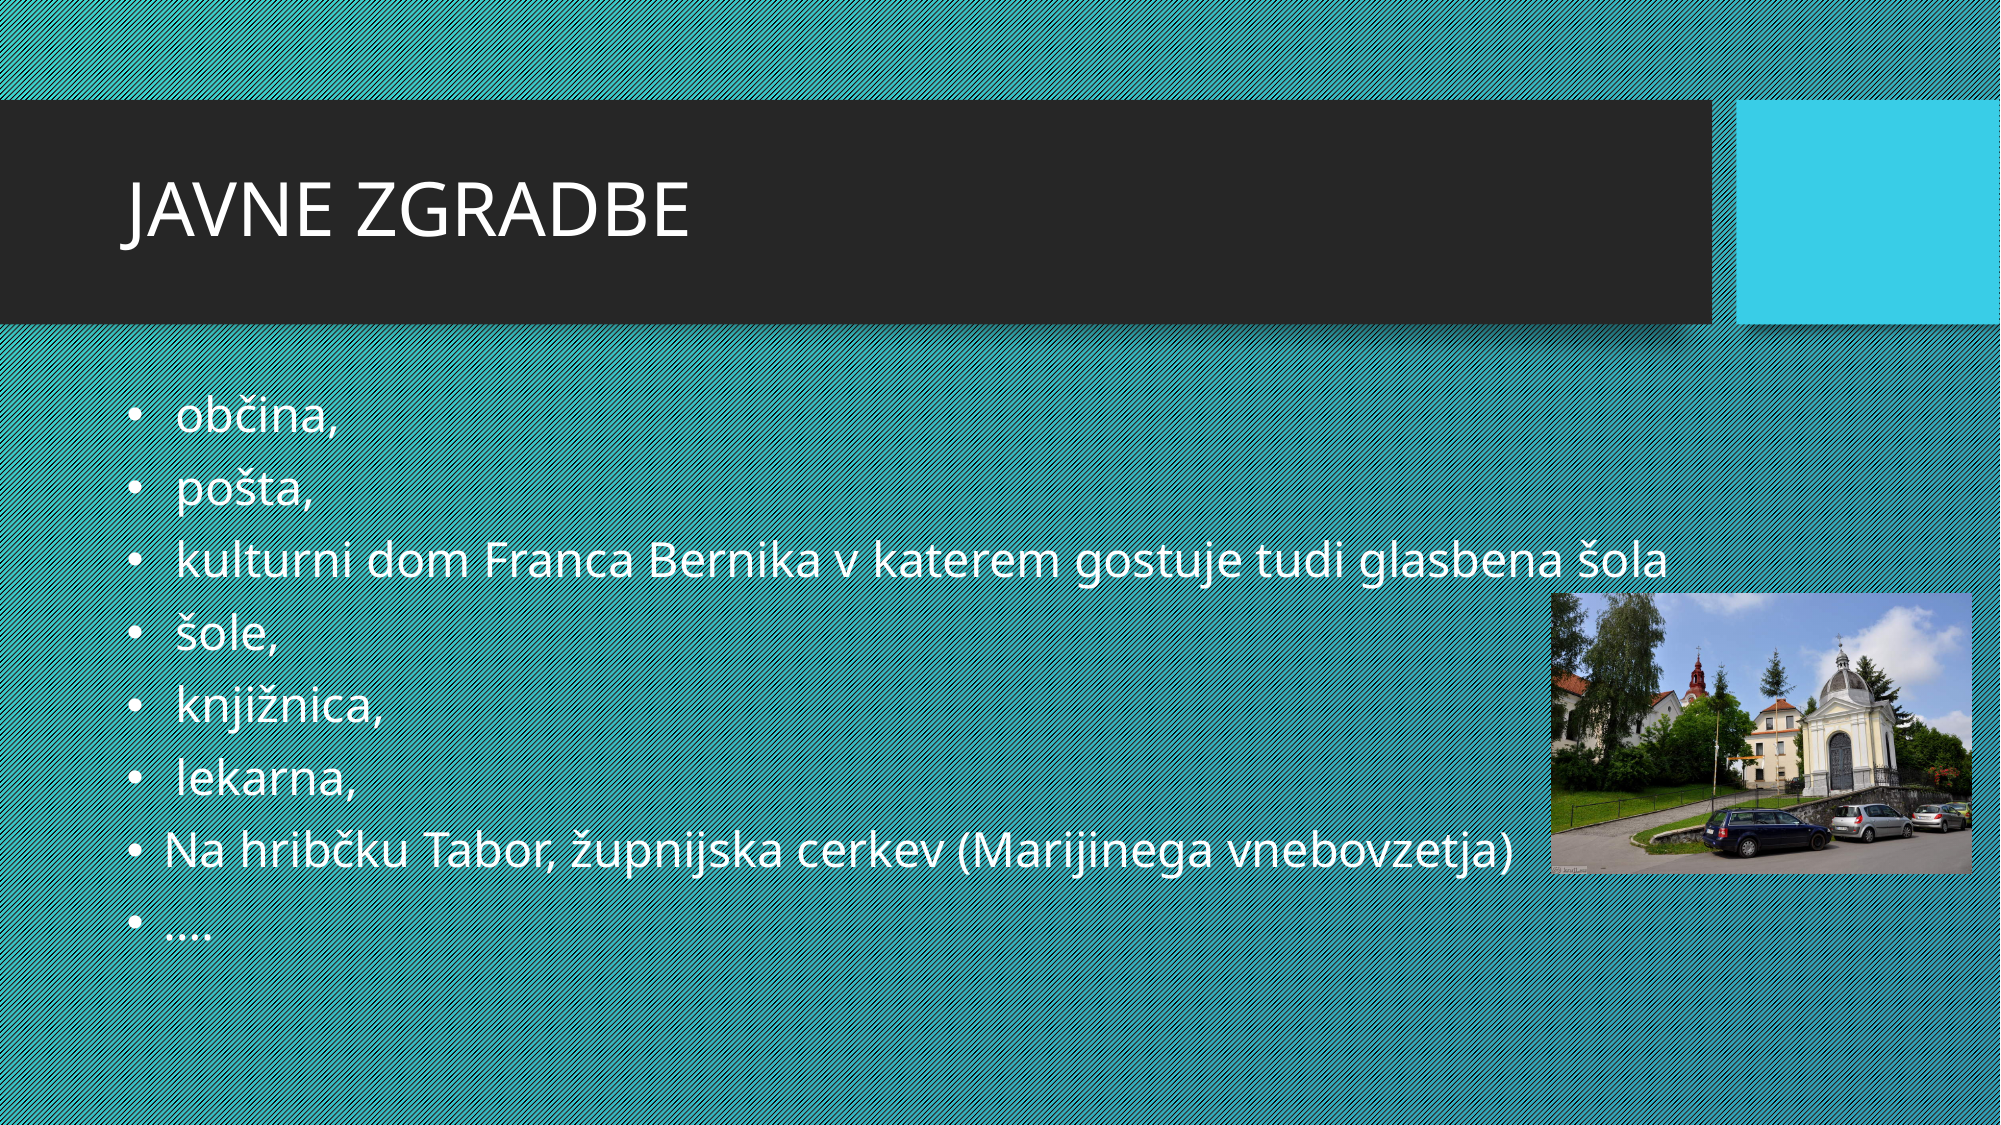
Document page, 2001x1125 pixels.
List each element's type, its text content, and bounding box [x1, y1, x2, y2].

title JAVNE ZGRADBE [111, 123, 1689, 301]
picture [0, 0, 2000, 1125]
list občina, pošta, kulturni dom Franca Bernika v katerem gostuje tudi glasbena šola šole, knjižnica, lekarna, Na hribčku Tabor, župnijska cerkev (Marijinega vnebovzetja) …. [111, 383, 1689, 974]
